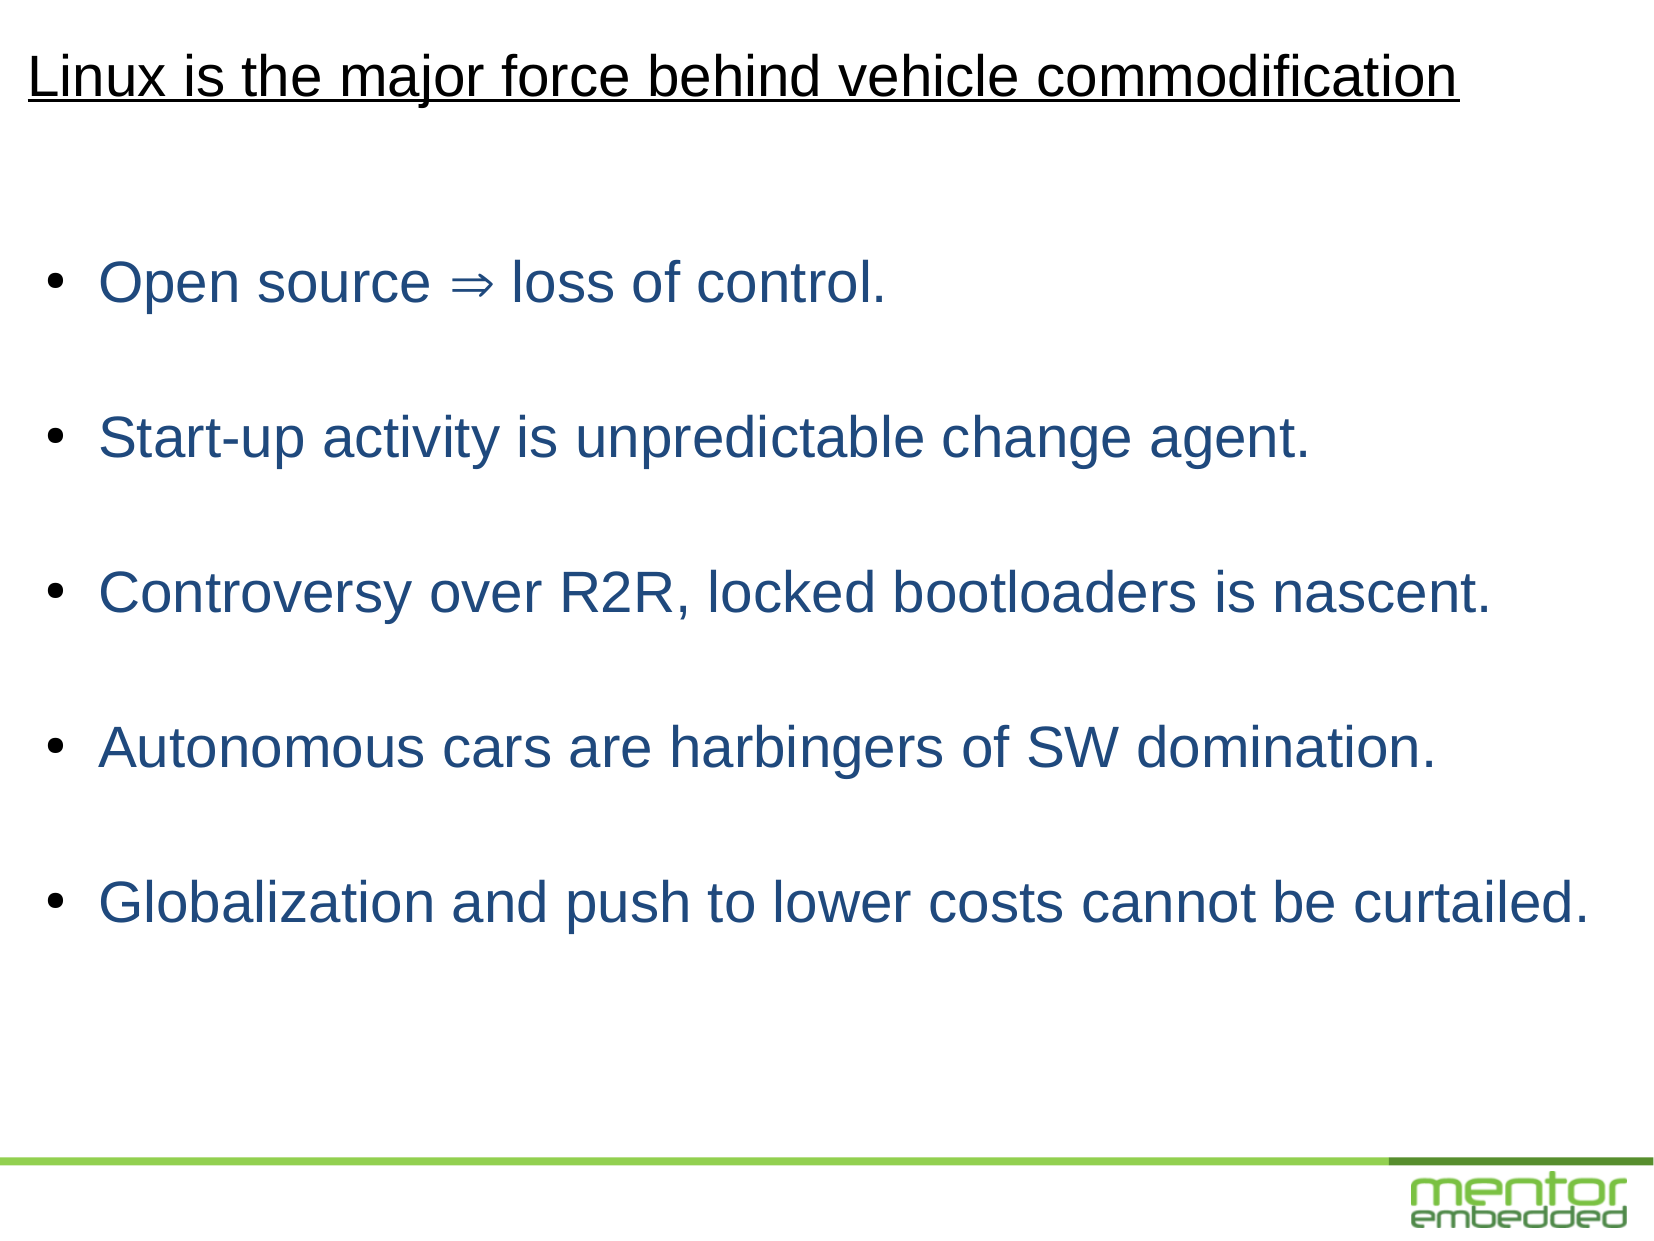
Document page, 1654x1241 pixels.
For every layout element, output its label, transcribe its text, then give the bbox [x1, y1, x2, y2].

list Open source Þ loss of control. Start-up activity is unpredictable change agent. Controversy over R2R, locked bootloaders is nascent. Autonomous cars are harbingers of SW domination. Globalization and push to lower costs cannot be curtailed. [27, 151, 1638, 1075]
title Linux is the major force behind vehicle commodification [27, 13, 1640, 138]
picture [1411, 1171, 1627, 1228]
